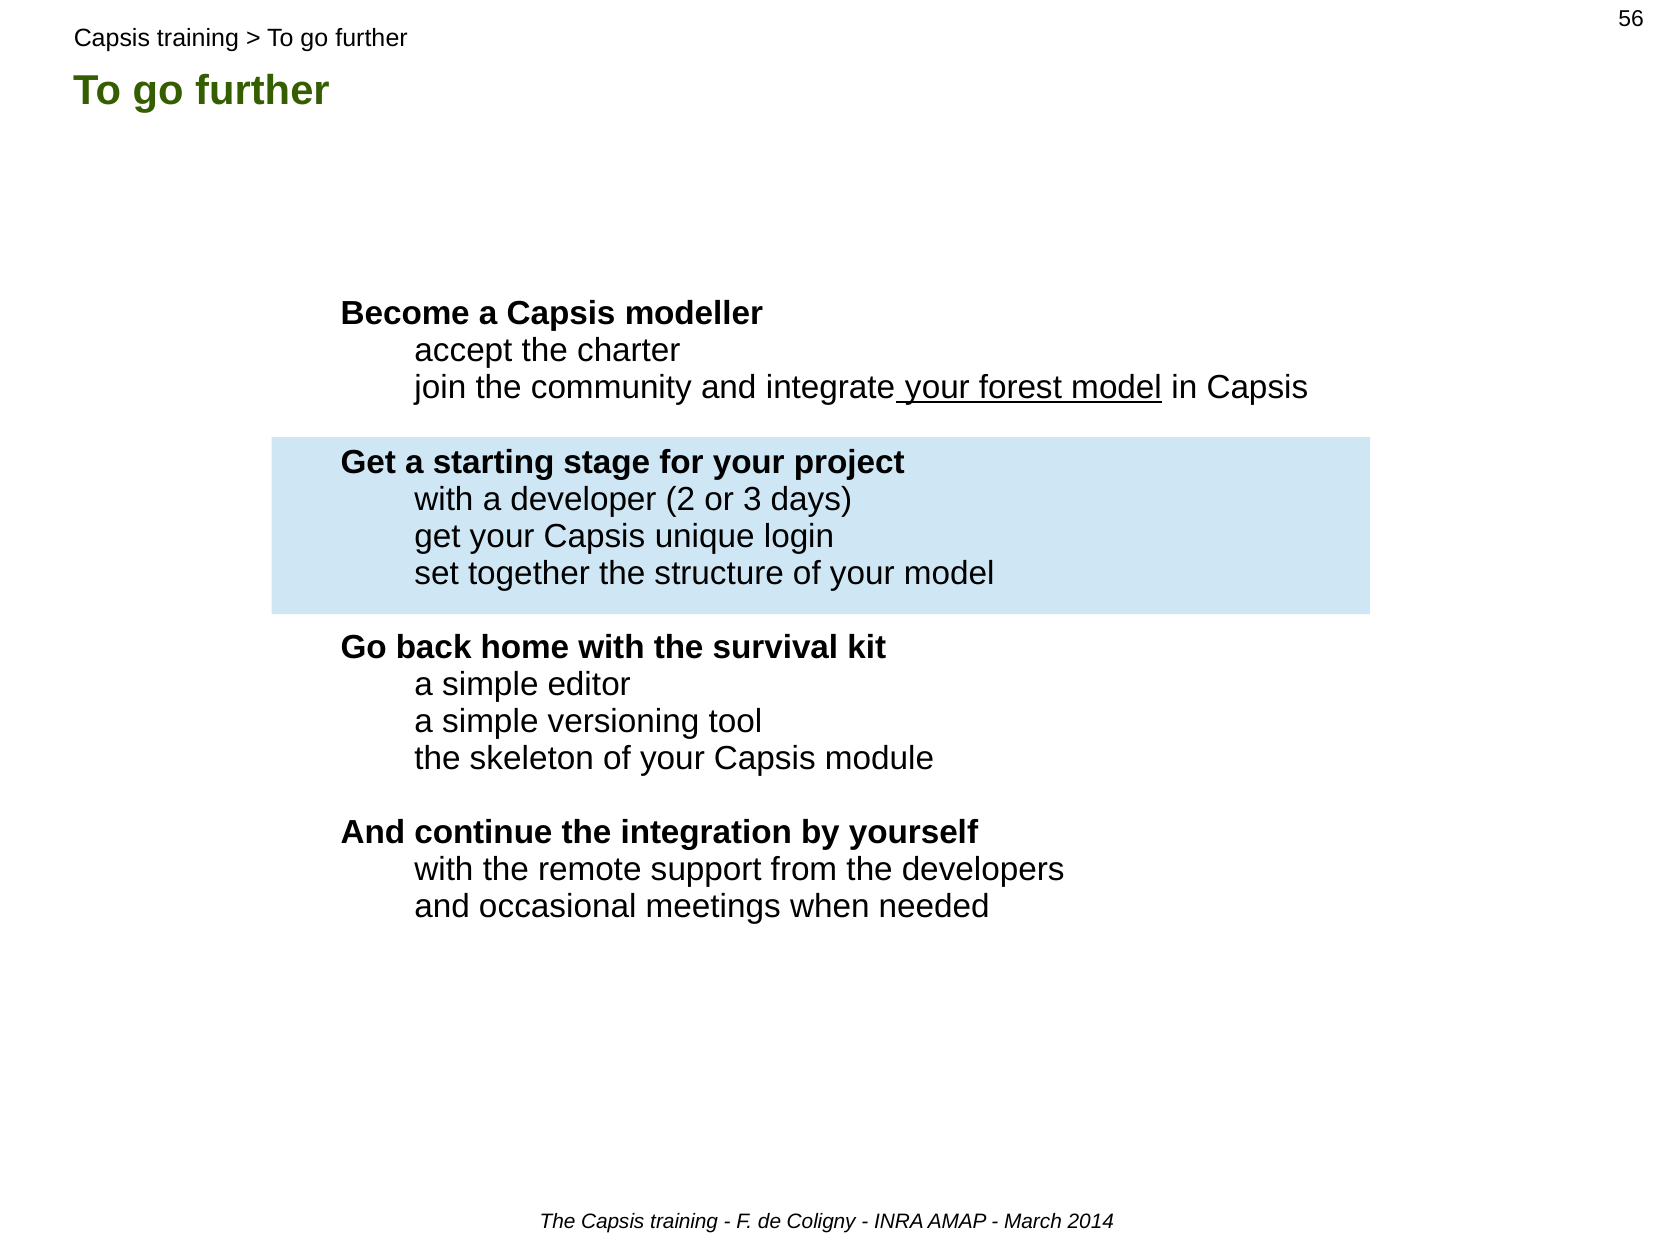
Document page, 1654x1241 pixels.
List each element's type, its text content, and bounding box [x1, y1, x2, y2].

text_box To go further [58, 59, 1151, 122]
text_box Become a Capsis modeller accept the charter join the community and integrate your forest model in Capsis Get a starting stage for your project with a developer (2 or 3 days) get your Capsis unique login set together the structure of your model Go back home with the survival kit a simple editor a simple versioning tool the skeleton of your Capsis module And continue the integration by yourself with the remote support from the developers and occasional meetings when needed [325, 287, 1455, 1053]
text_box [271, 437, 325, 615]
text_box The Capsis training - F. de Coligny - INRA AMAP - March 2014 [0, 1201, 1654, 1241]
text_box Capsis training > To go further [59, 16, 1004, 60]
